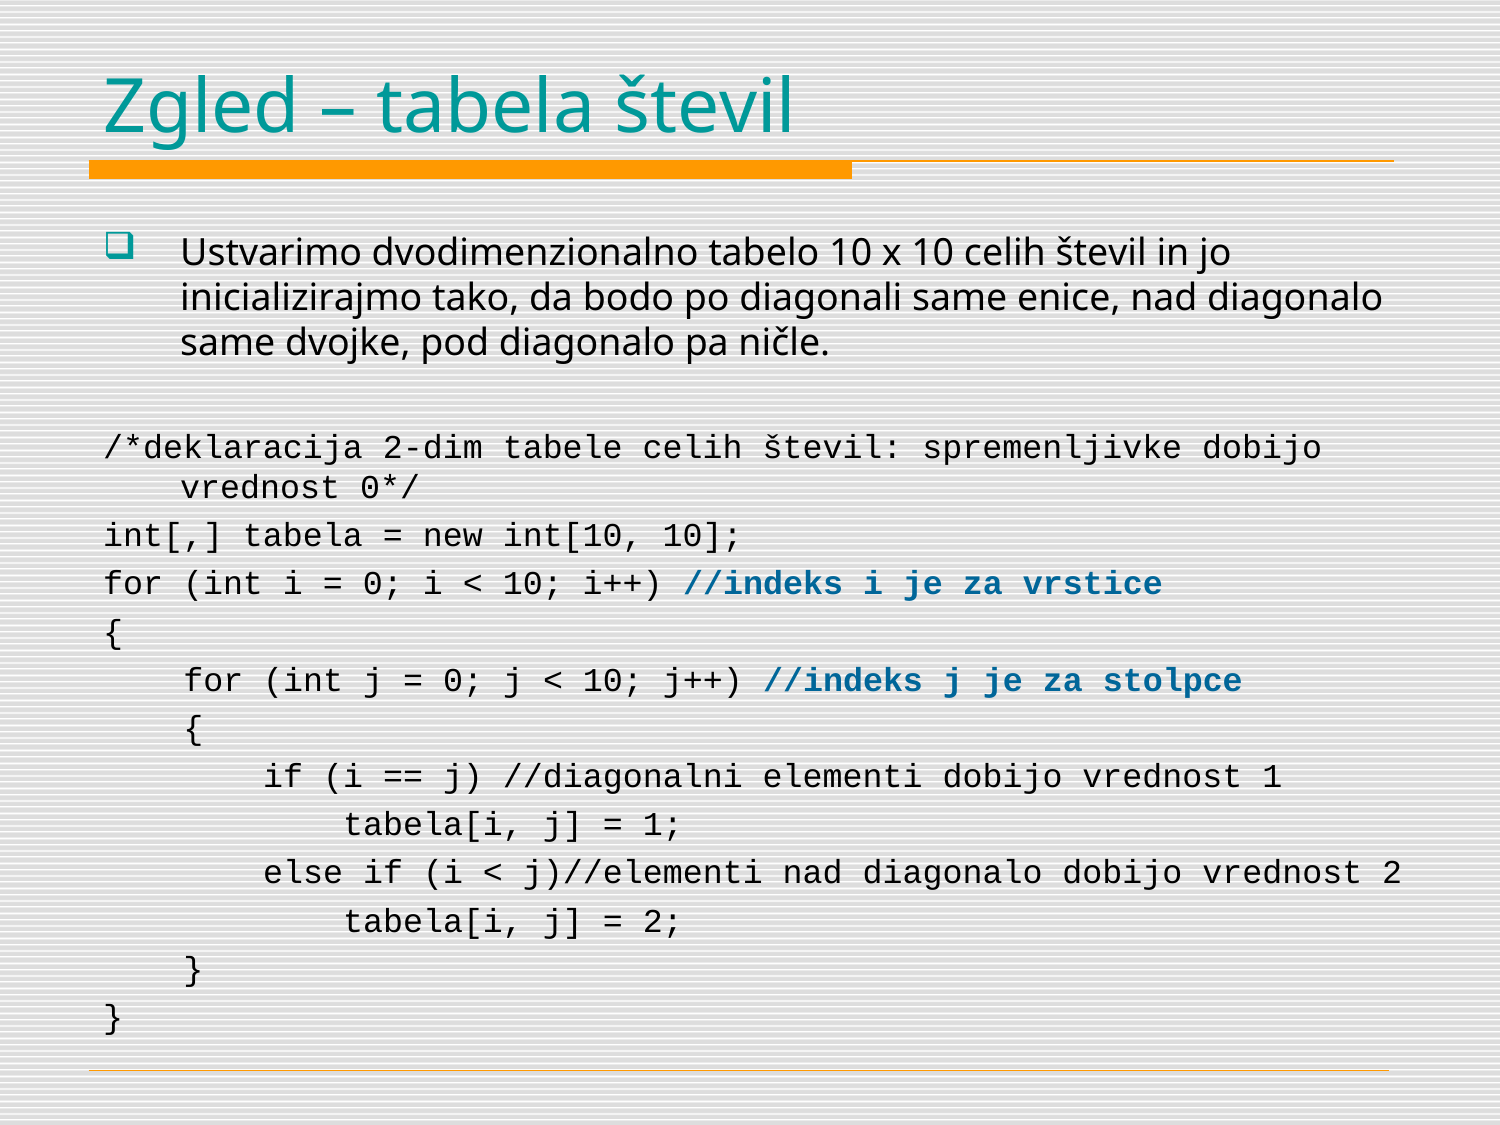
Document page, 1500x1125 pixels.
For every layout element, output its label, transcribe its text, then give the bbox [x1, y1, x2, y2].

list Ustvarimo dvodimenzionalno tabelo 10 x 10 celih števil in jo inicializirajmo tako, da bodo po diagonali same enice, nad diagonalo same dvojke, pod diagonalo pa ničle. /*deklaracija 2-dim tabele celih števil: spremenljivke dobijo vrednost 0*/ int[,] tabela = new int[10, 10]; for (int i = 0; i < 10; i++) //indeks i je za vrstice { for (int j = 0; j < 10; j++) //indeks j je za stolpce { if (i == j) //diagonalni elementi dobijo vrednost 1 tabela[i, j] = 1; else if (i < j)//elementi nad diagonalo dobijo vrednost 2 tabela[i, j] = 2; } } [88, 220, 1471, 1059]
picture [0, 0, 1500, 1125]
title Zgled – tabela števil [88, 42, 1401, 155]
